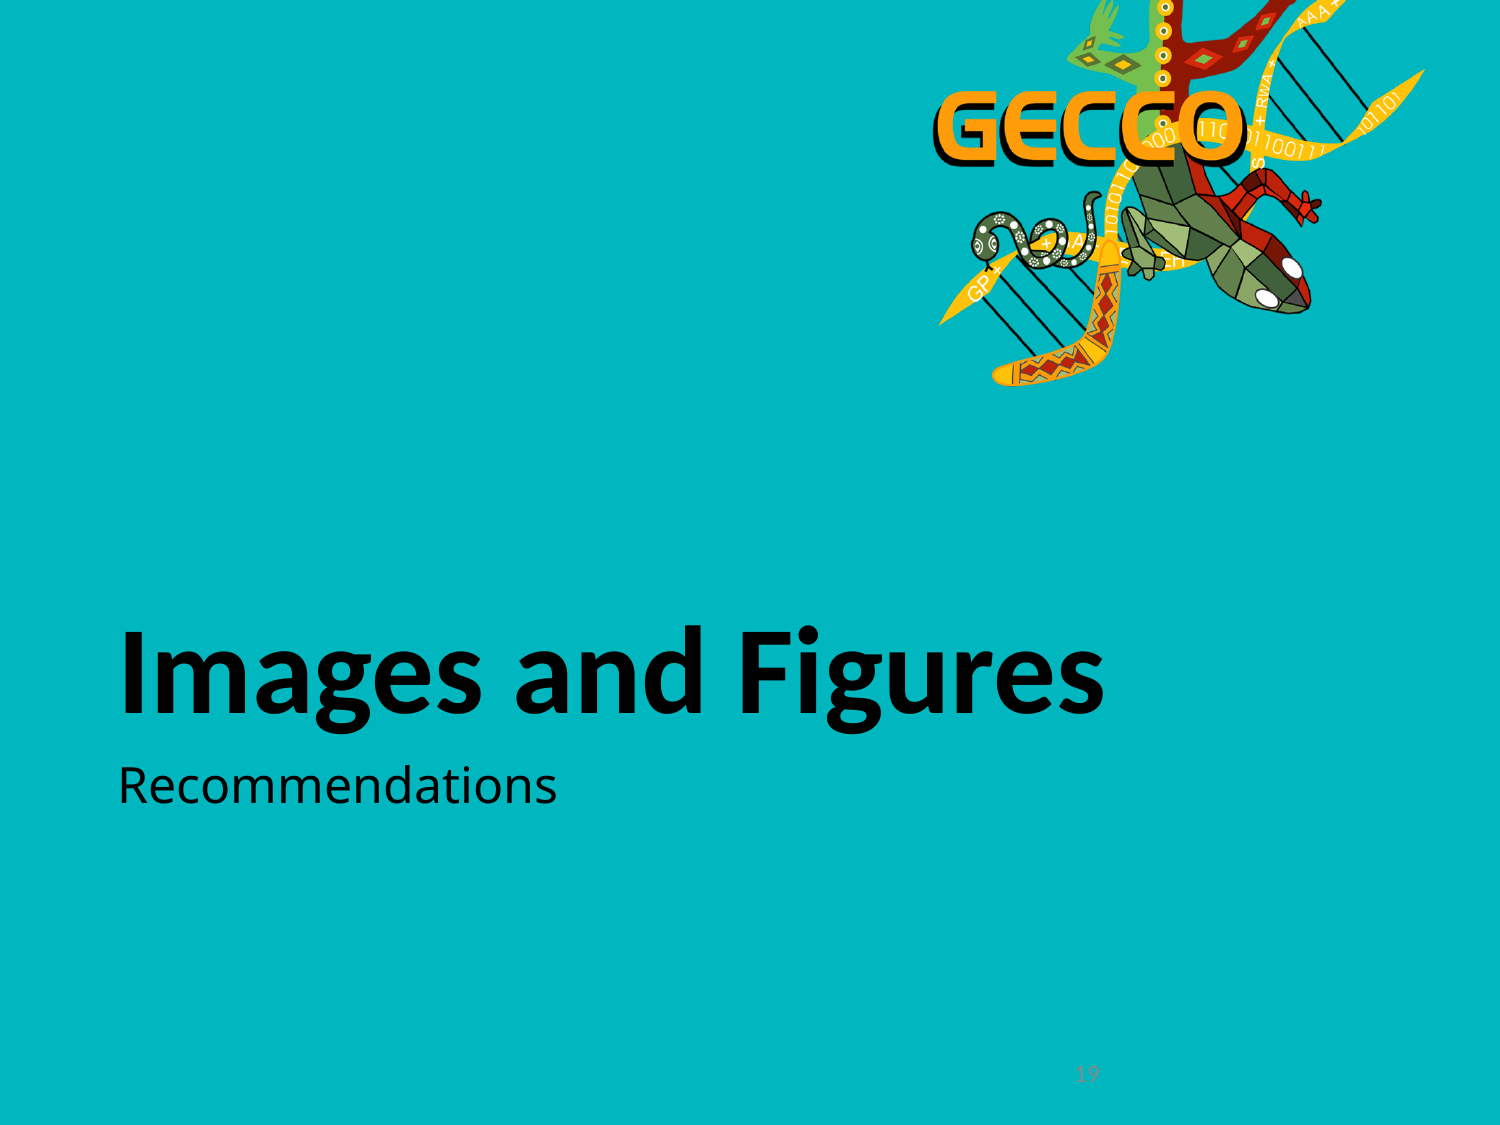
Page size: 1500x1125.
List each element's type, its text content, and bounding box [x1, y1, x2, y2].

text_box <number> [1059, 1042, 1397, 1103]
picture [919, 0, 1439, 400]
title Images and Figures [102, 280, 1397, 749]
list Recommendations [102, 752, 1397, 999]
